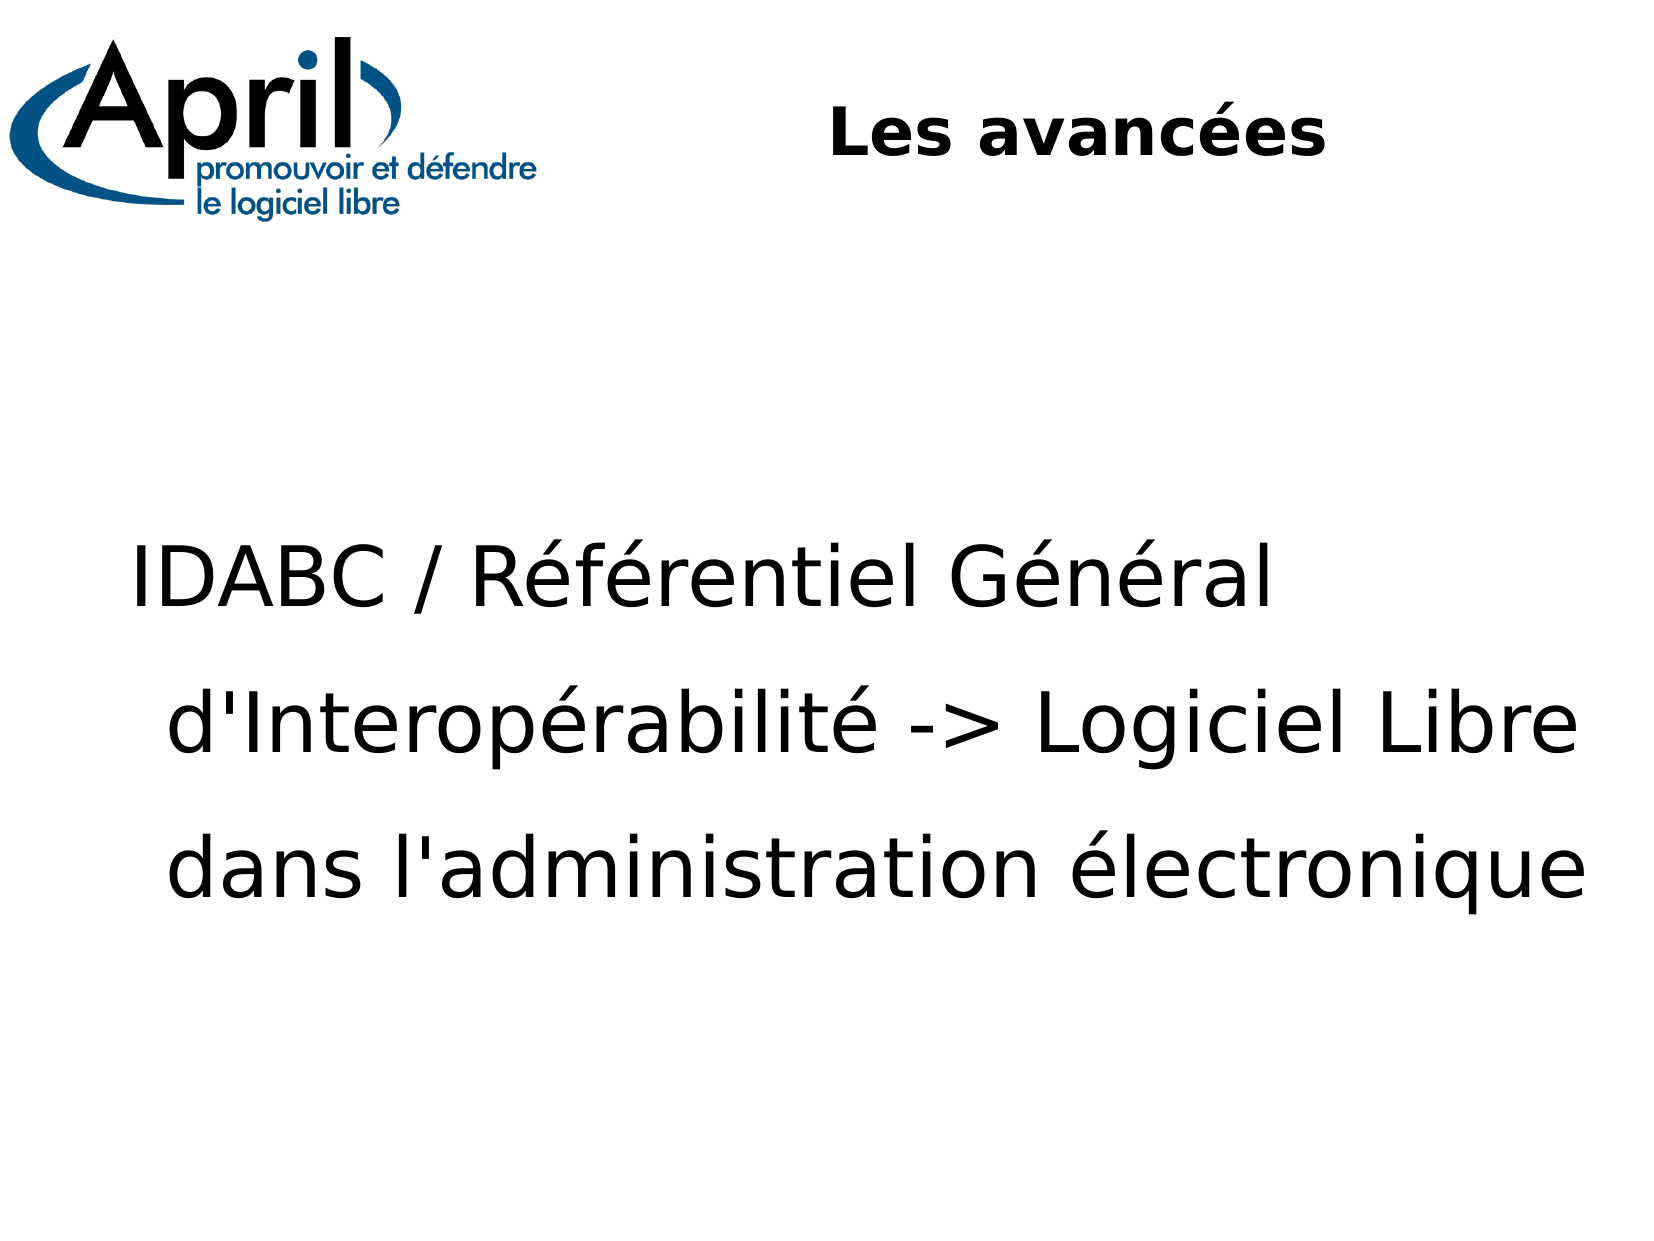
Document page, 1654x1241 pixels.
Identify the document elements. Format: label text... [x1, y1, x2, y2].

title Les avancées [540, 56, 1625, 207]
picture [5, 0, 540, 318]
text_box IDABC / Référentiel Général d'Interopérabilité -> Logiciel Libre dans l'administration électronique [59, 297, 1595, 1102]
